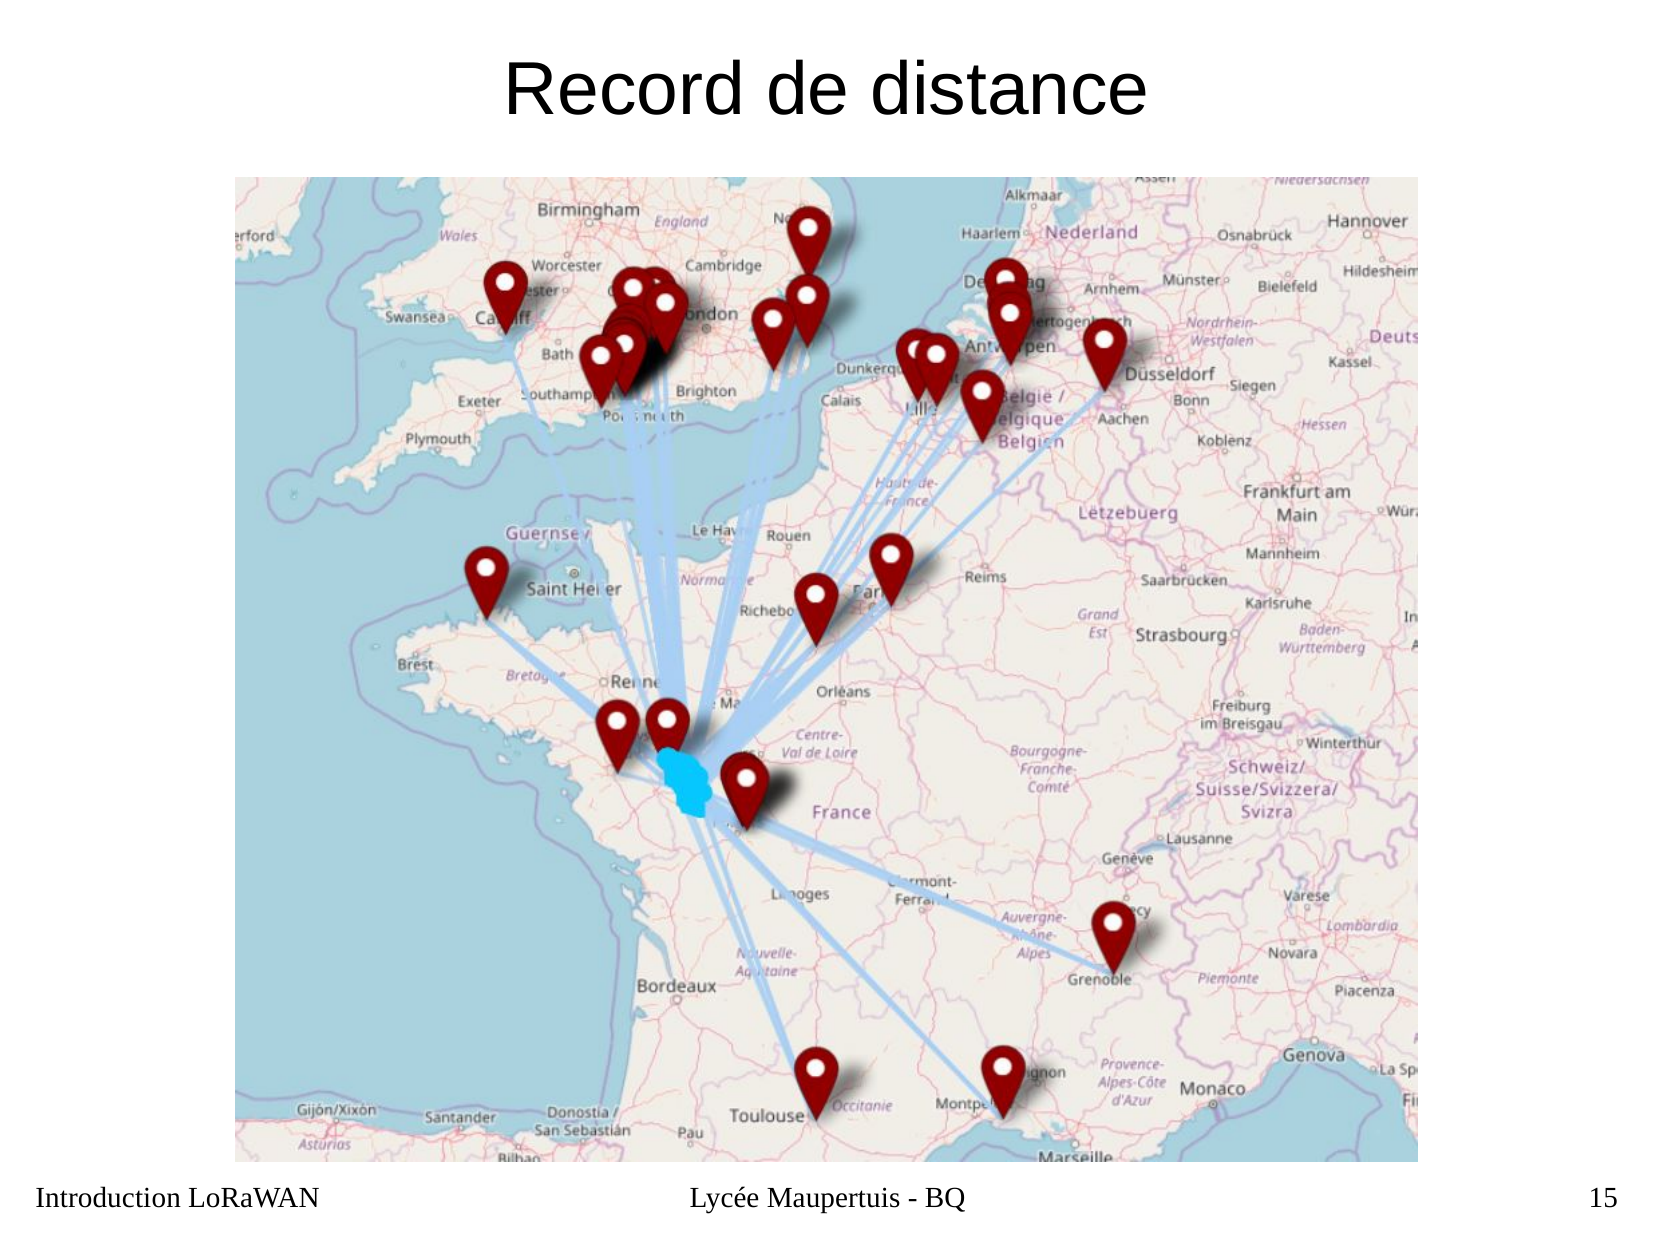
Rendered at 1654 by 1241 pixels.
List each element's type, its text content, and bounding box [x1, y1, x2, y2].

picture [235, 177, 1418, 1162]
title Record de distance [35, 35, 1619, 142]
